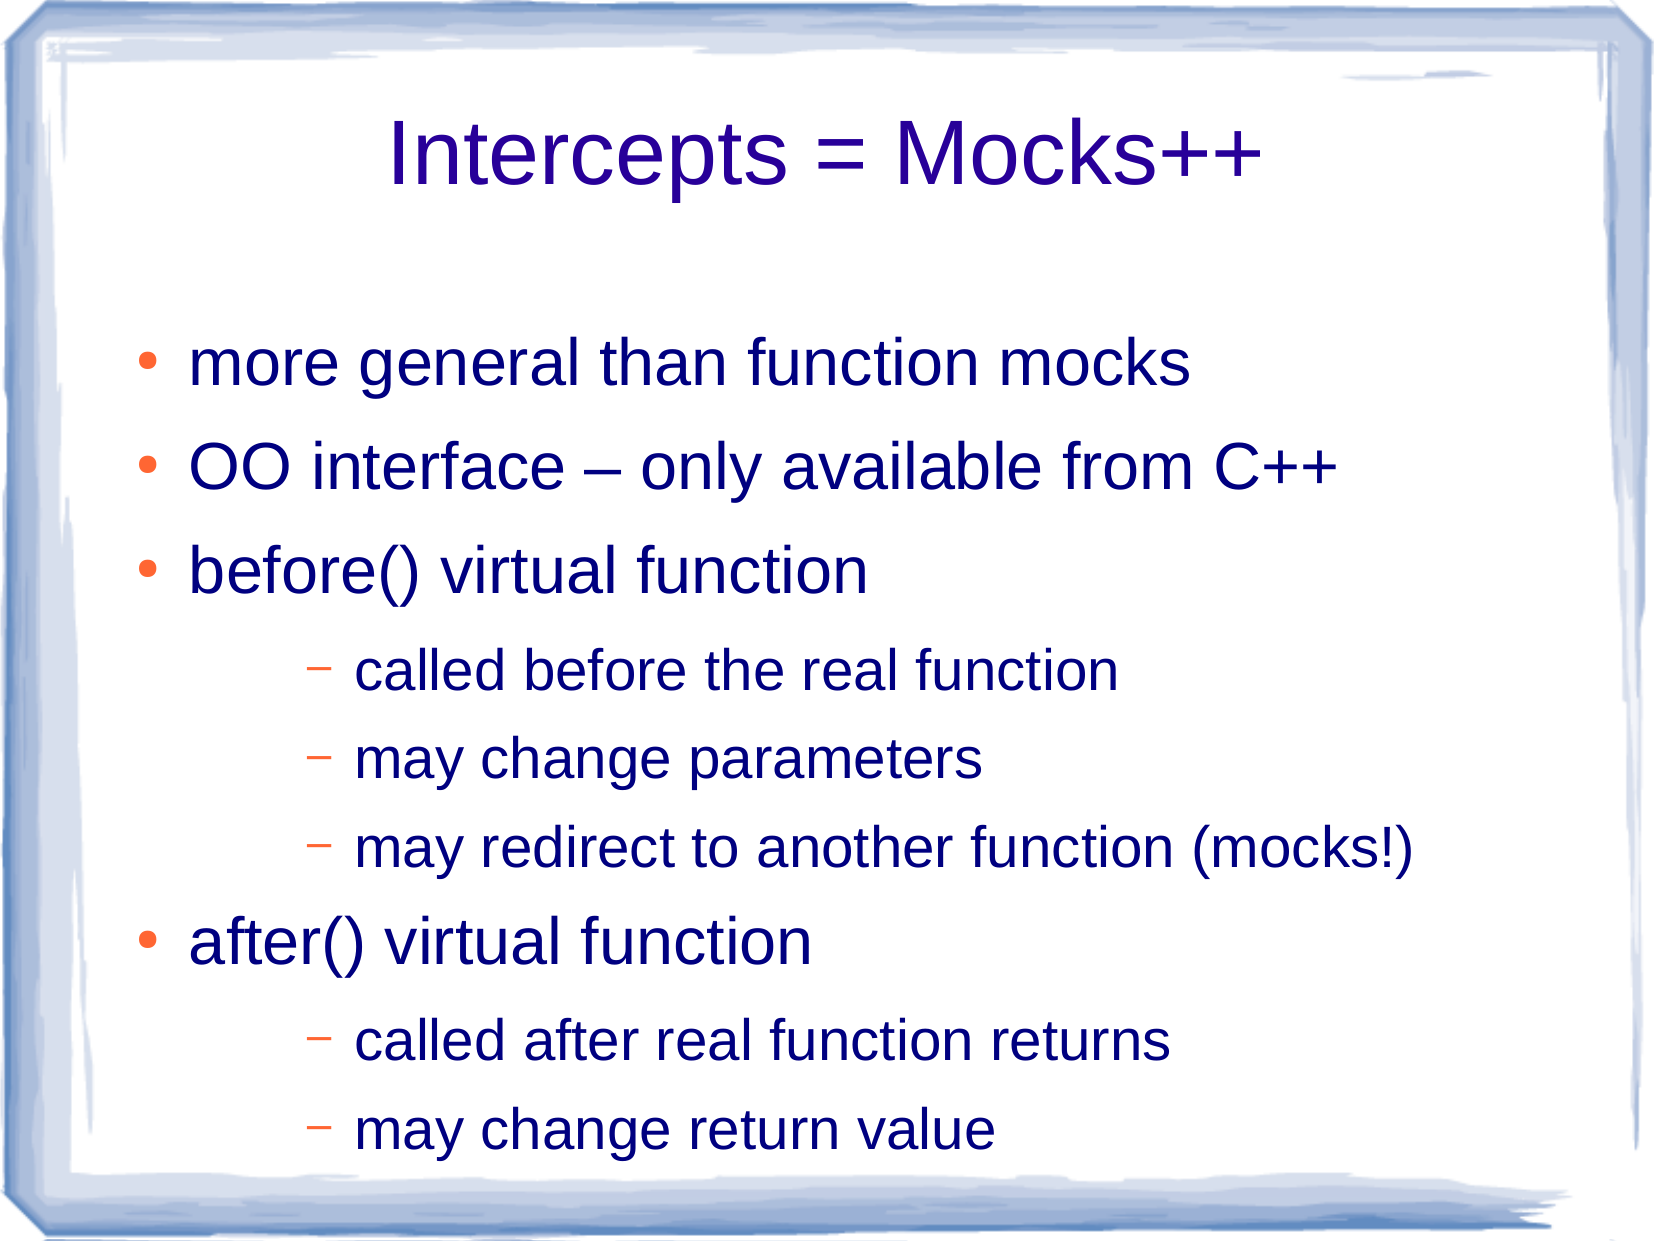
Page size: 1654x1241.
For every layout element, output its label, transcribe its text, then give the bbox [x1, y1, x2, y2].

picture [0, 0, 1654, 1241]
list more general than function mocks OO interface – only available from C++ before() virtual function called before the real function may change parameters may redirect to another function (mocks!) after() virtual function called after real function returns may change return value [118, 324, 1571, 1162]
title Intercepts = Mocks++ [82, 56, 1571, 250]
